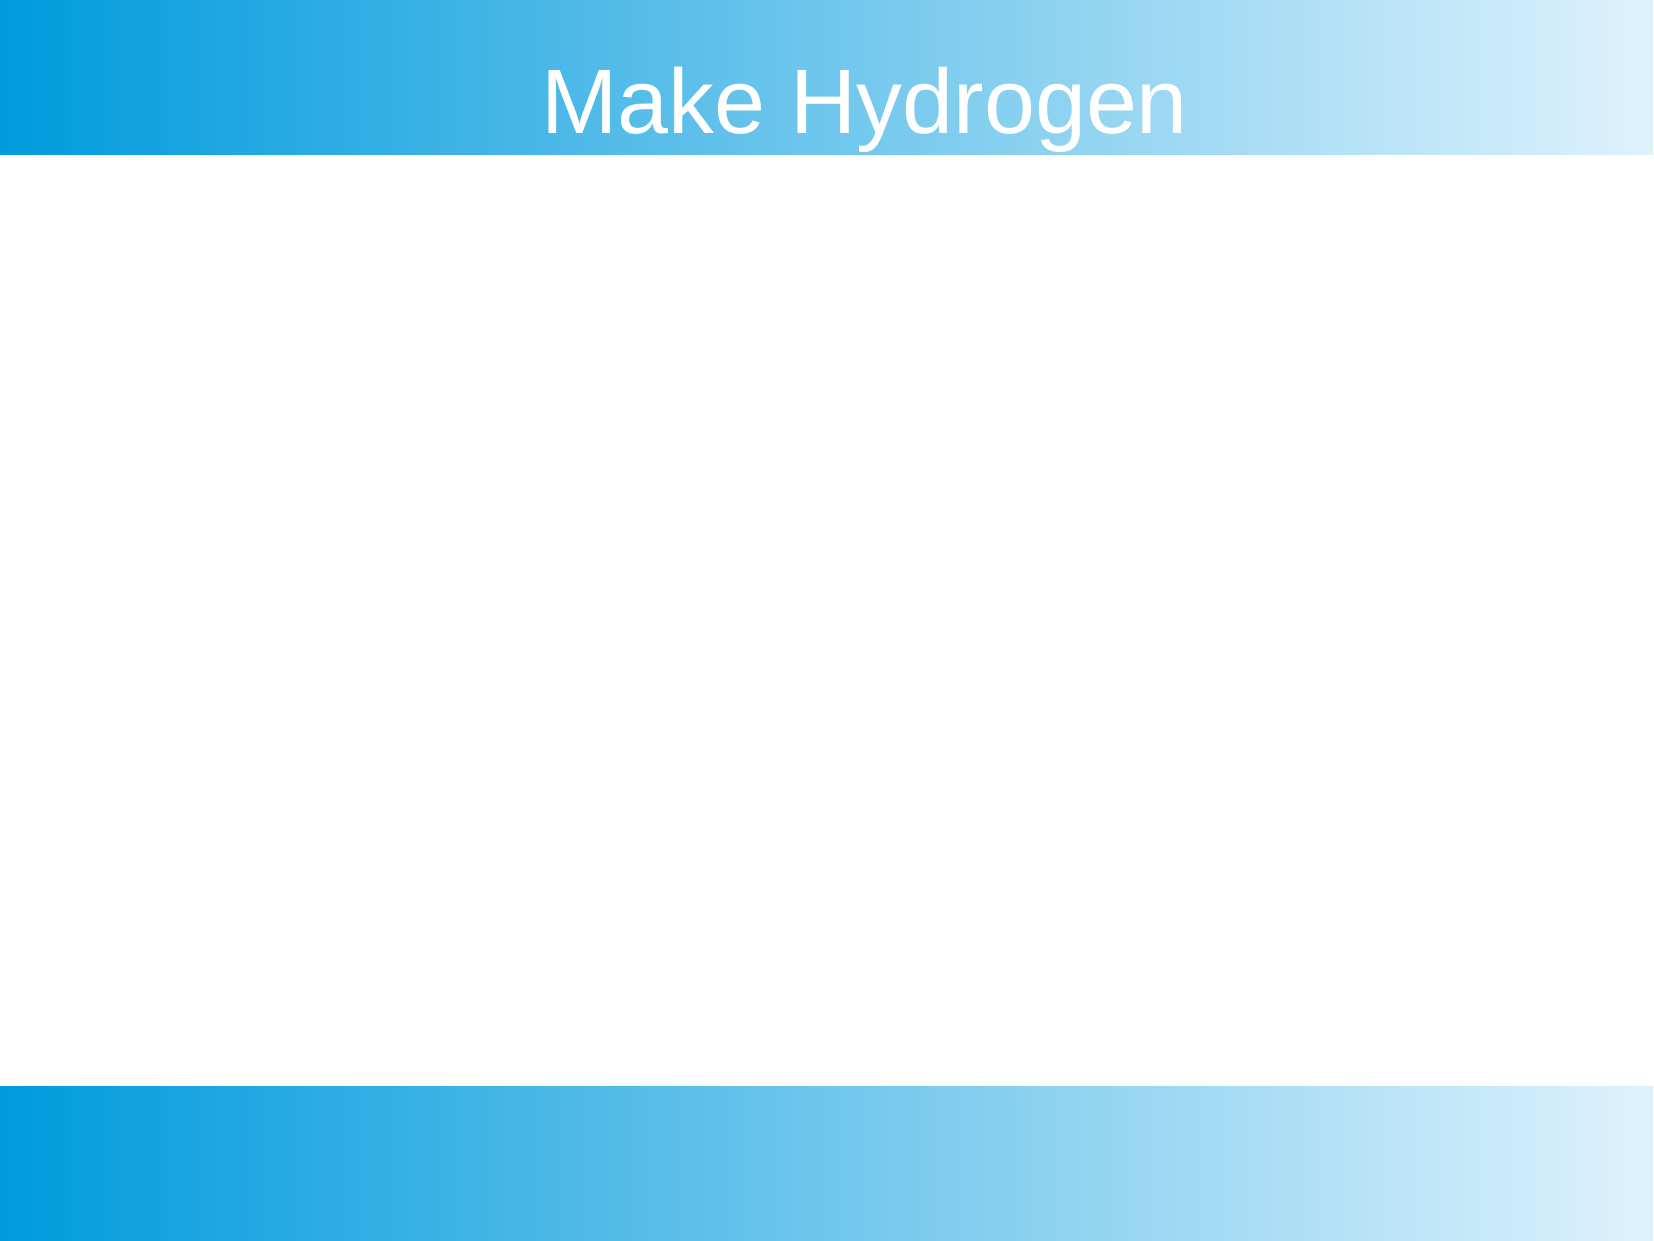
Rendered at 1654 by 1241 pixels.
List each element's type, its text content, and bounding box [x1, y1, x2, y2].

title Make Hydrogen [82, 49, 1571, 155]
